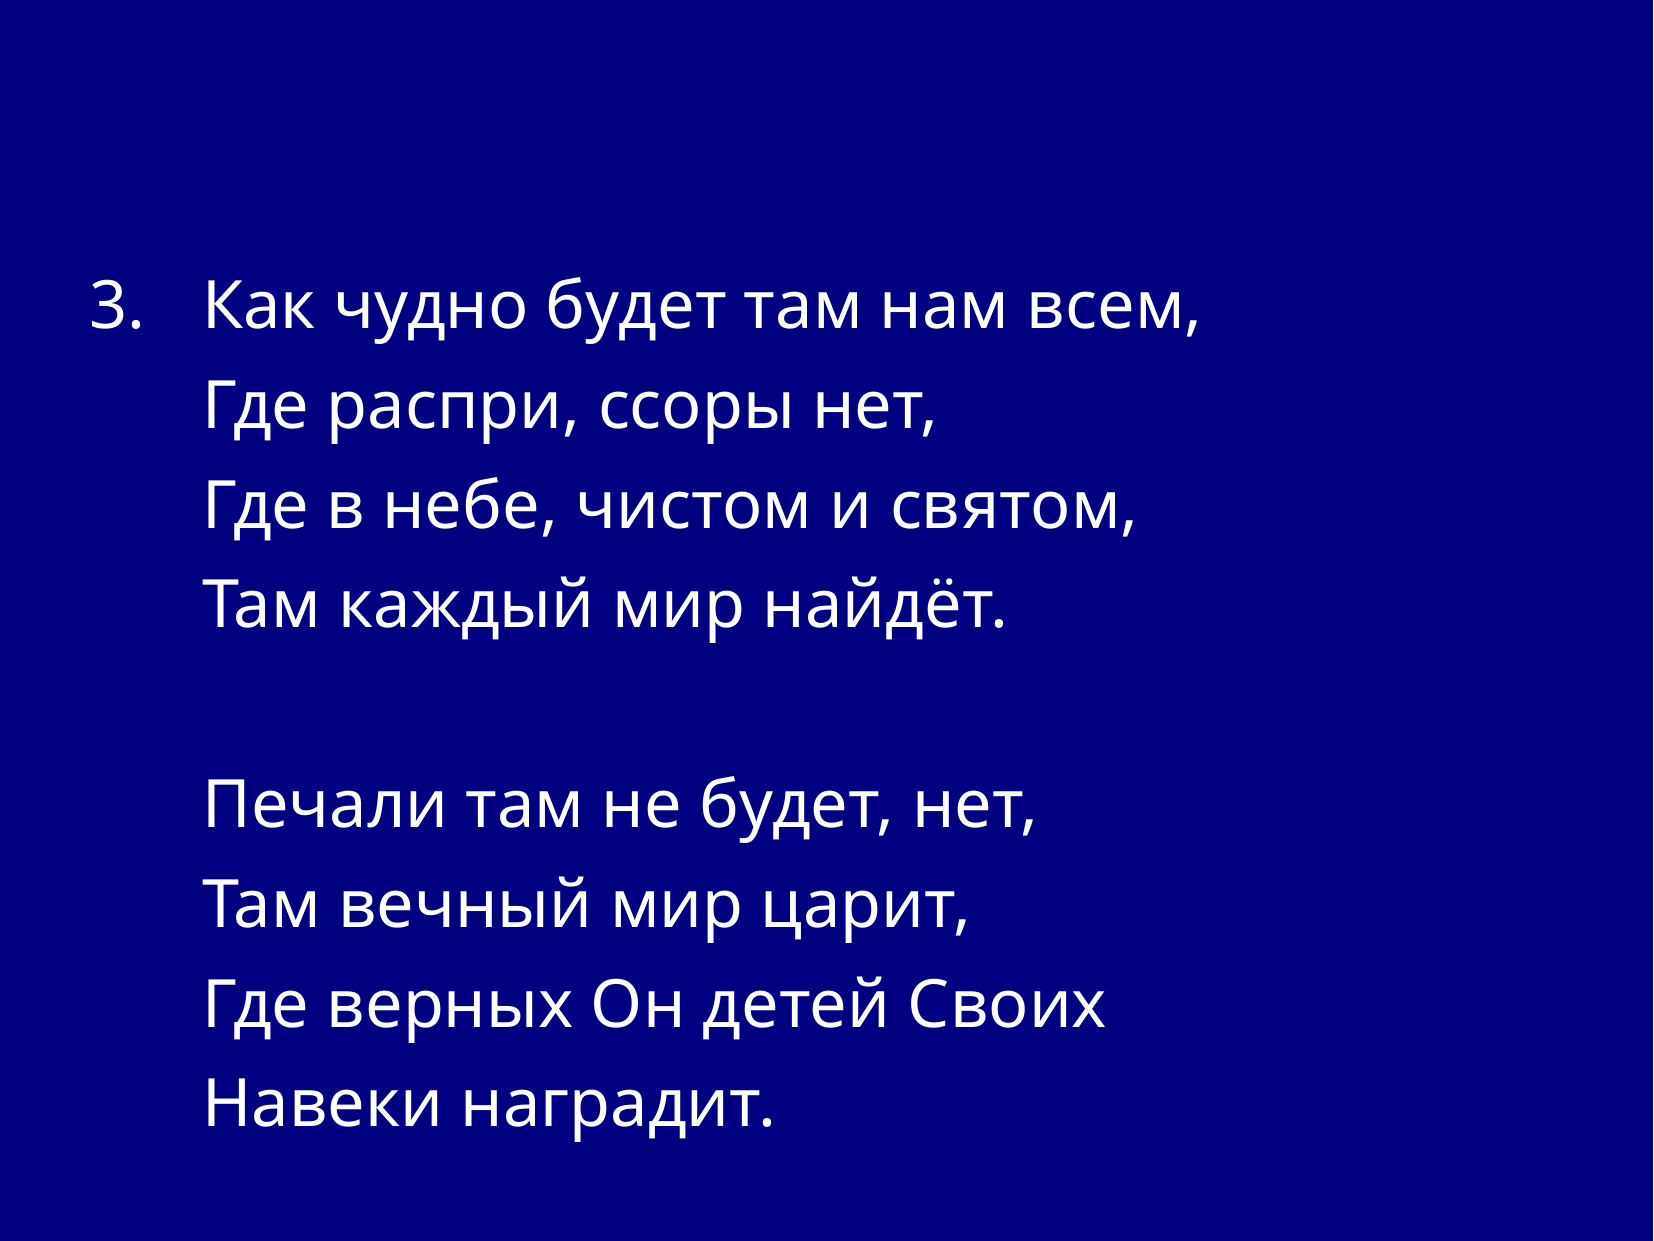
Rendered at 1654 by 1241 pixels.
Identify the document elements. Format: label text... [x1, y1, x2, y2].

text_box 3. Как чудно будет там нам всем, Где распри, ссоры нет, Где в небе, чистом и святом, Там каждый мир найдёт. Печали там не будет, нет, Там вечный мир царит, Где верных Он детей Своих Навеки наградит. [75, 150, 1576, 1163]
